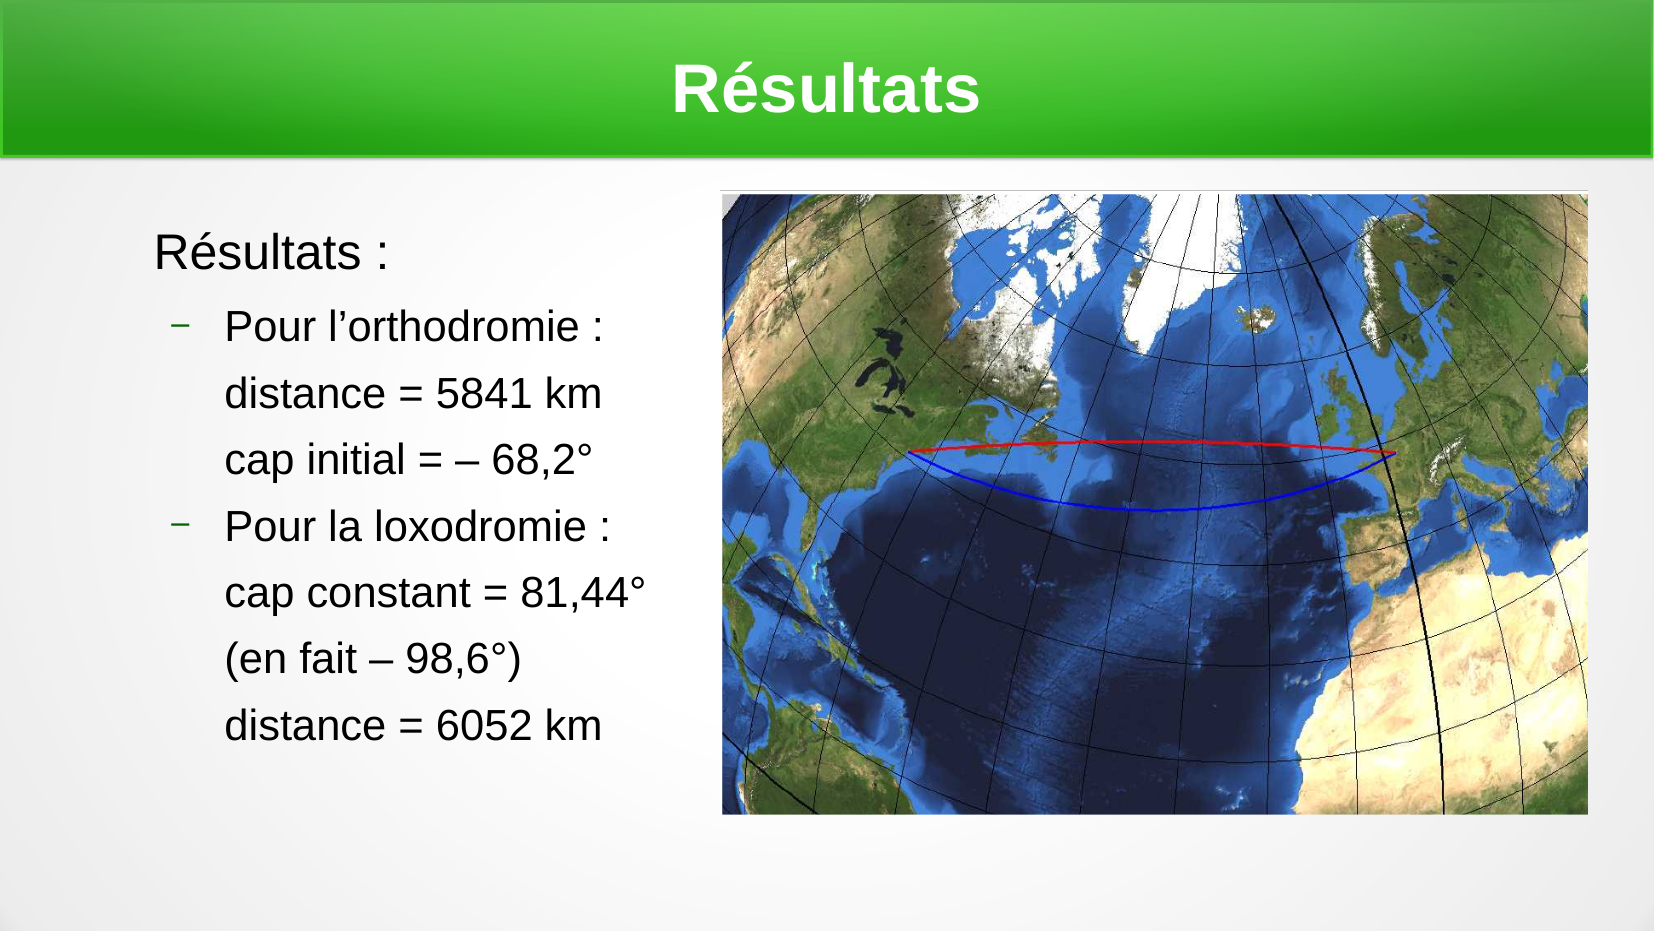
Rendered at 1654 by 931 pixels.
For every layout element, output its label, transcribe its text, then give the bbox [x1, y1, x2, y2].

picture [720, 190, 1588, 815]
list Résultats : Pour l’orthodromie : distance = 5841 km cap initial = – 68,2° Pour la loxodromie : cap constant = 81,44° (en fait – 98,6°) distance = 6052 km [82, 224, 720, 764]
title Résultats [82, 35, 1571, 142]
